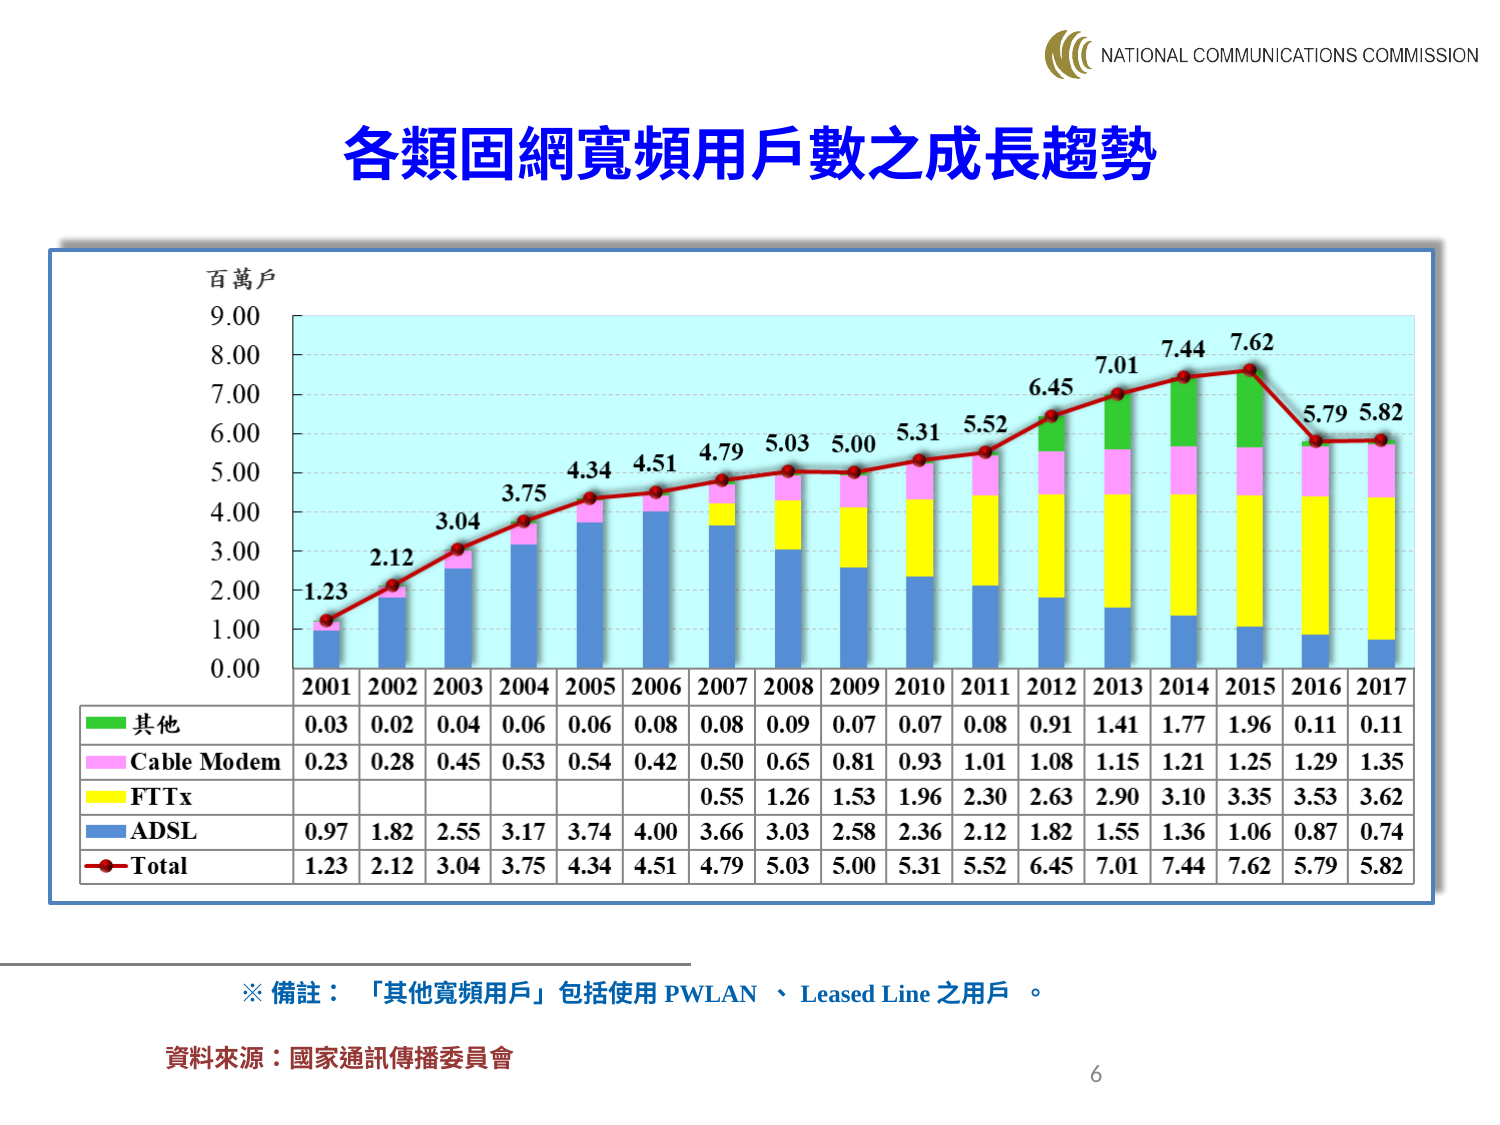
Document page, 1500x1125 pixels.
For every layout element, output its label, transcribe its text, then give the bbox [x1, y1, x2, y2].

text_box 各類固網寬頻用戶數之成長趨勢 [0, 90, 1500, 216]
picture [48, 231, 1452, 905]
text_box ※備註： 「其他寬頻用戶」包括使用PWLAN 、Leased Line之用戶 。 [0, 964, 1424, 1016]
picture [1045, 30, 1479, 79]
text_box 6 [1074, 1042, 1426, 1103]
text_box 資料來源：國家通訊傳播委員會 [0, 1035, 703, 1081]
